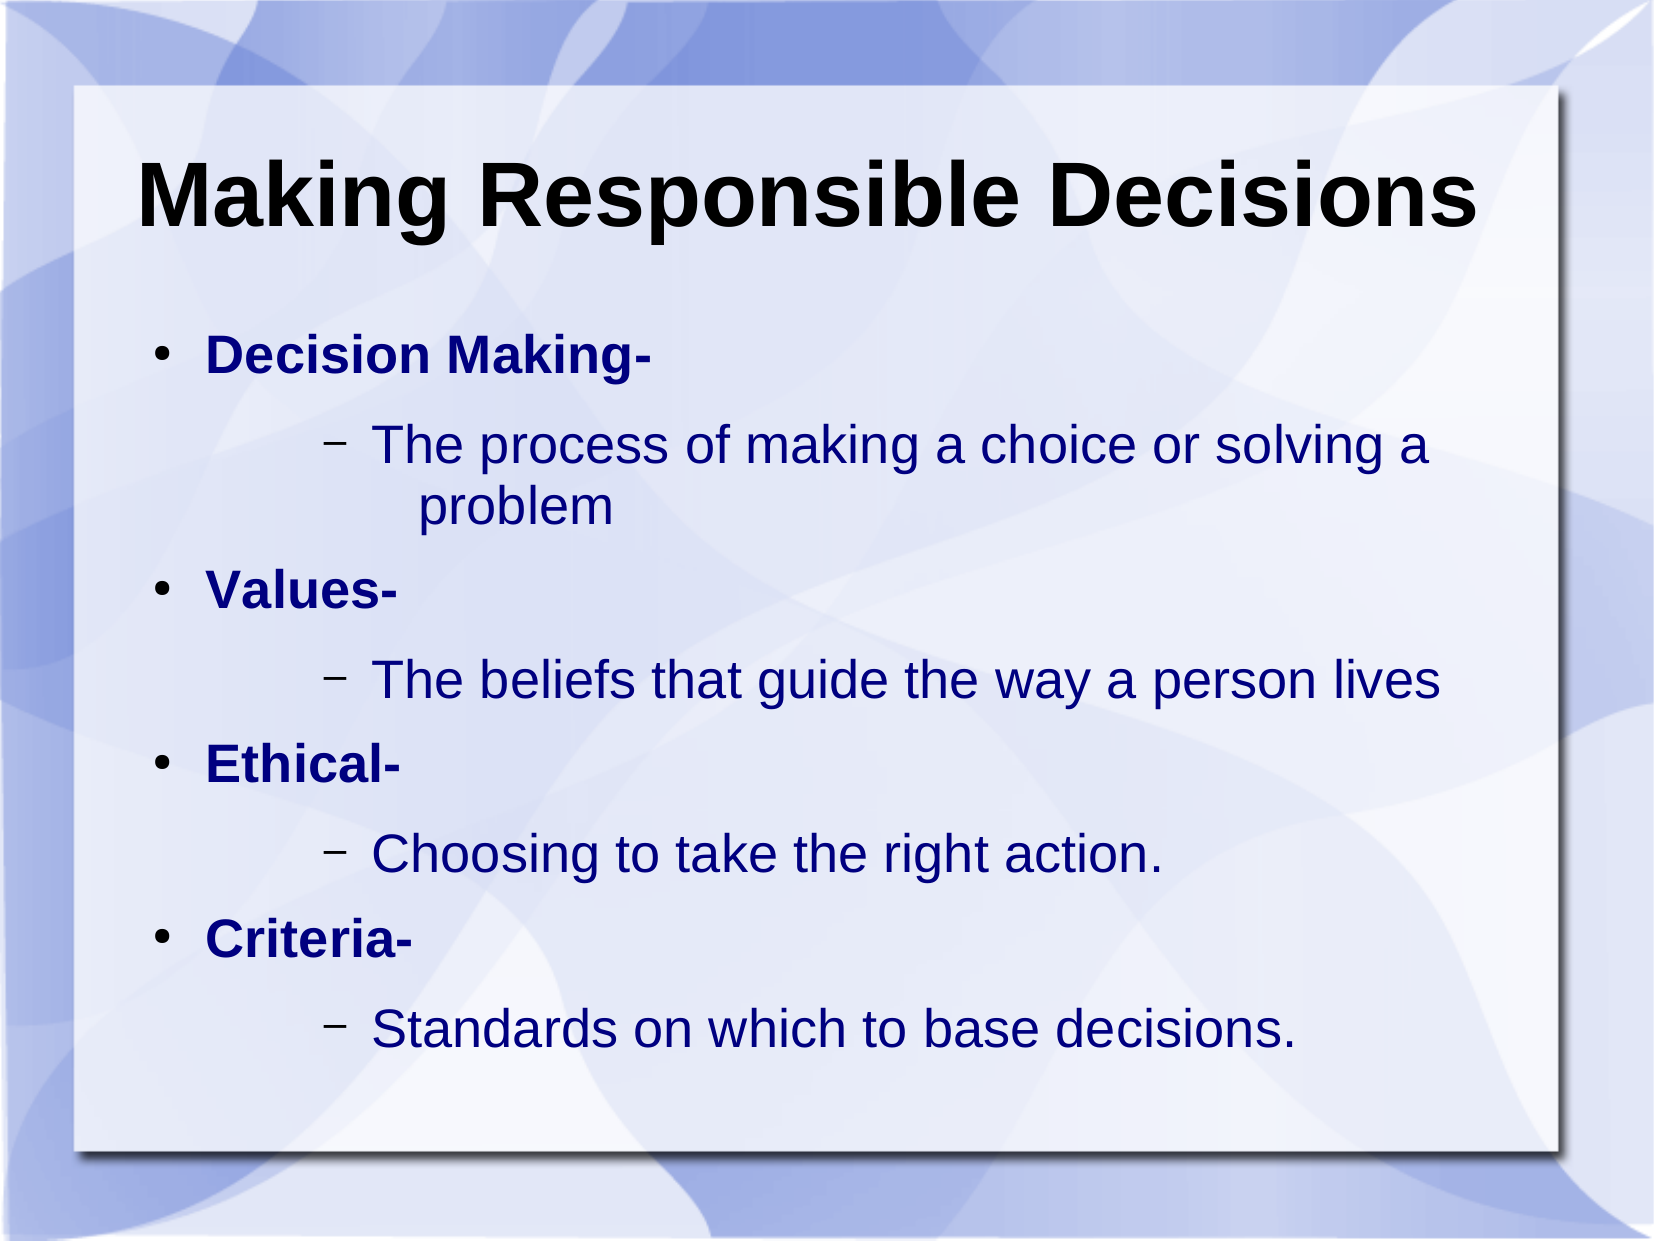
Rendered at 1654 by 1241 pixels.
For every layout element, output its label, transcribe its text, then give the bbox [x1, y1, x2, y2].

list Decision Making- The process of making a choice or solving a problem Values- The beliefs that guide the way a person lives Ethical- Choosing to take the right action. Criteria- Standards on which to base decisions. [135, 324, 1489, 1066]
title Making Responsible Decisions [82, 90, 1536, 298]
picture [0, 0, 1654, 1241]
